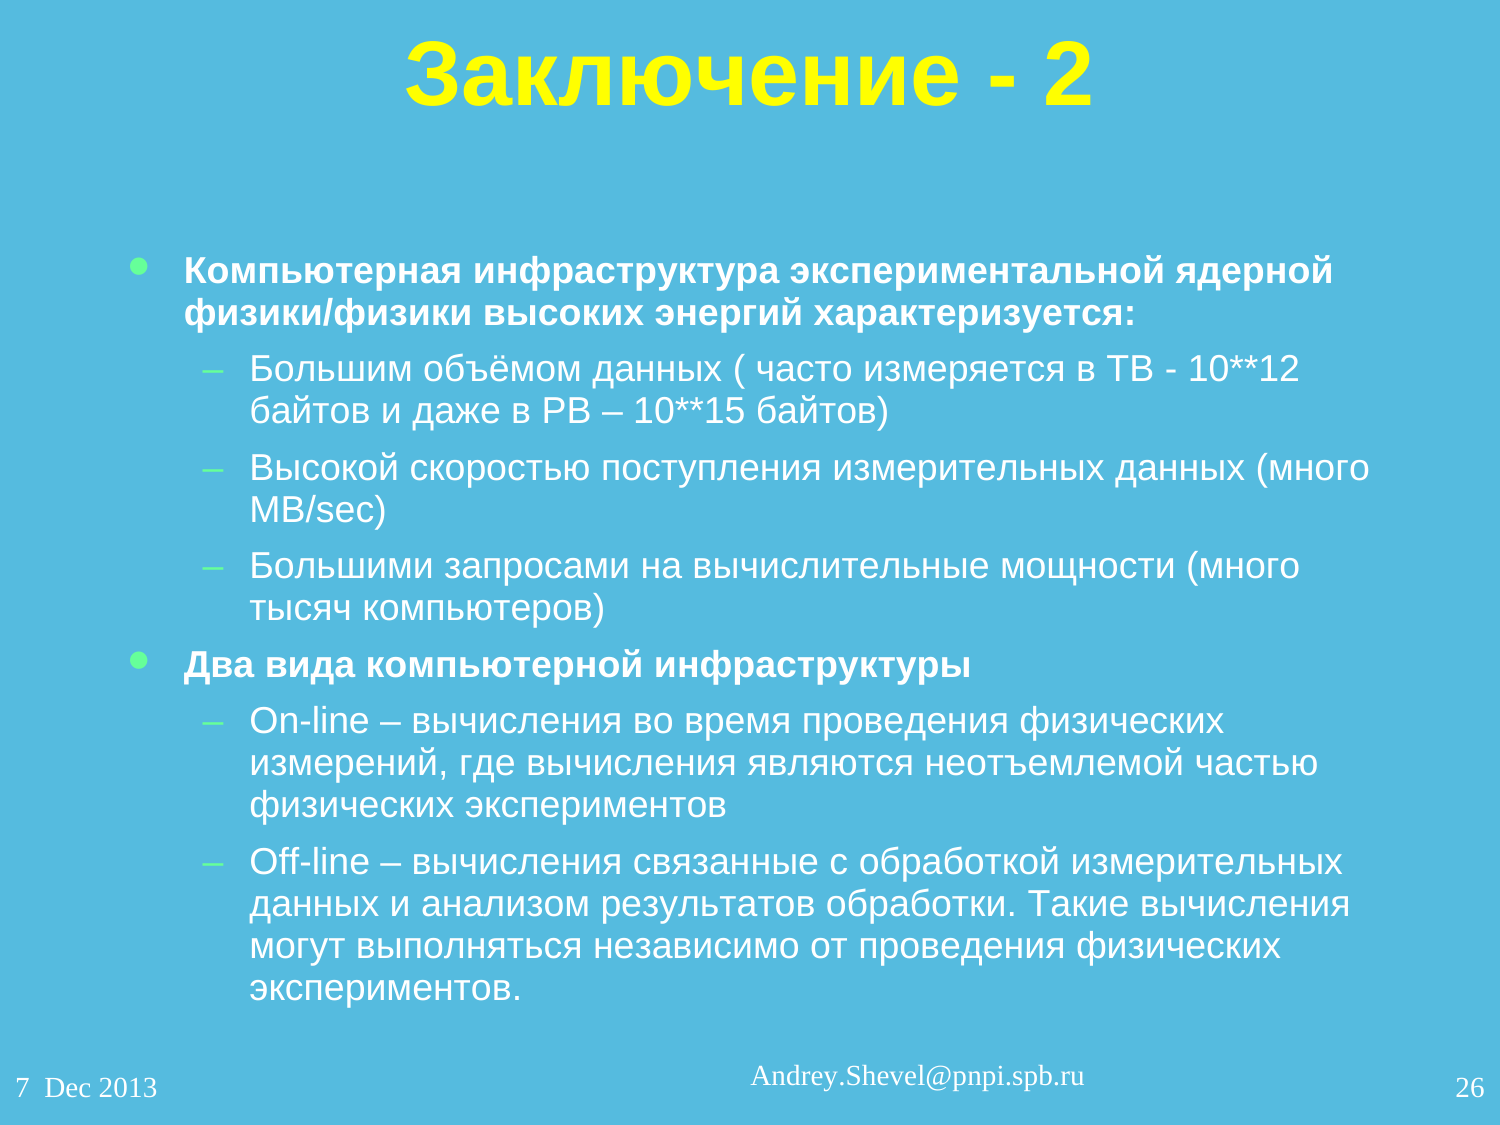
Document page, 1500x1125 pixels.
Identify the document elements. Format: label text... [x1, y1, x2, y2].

title Заключение - 2 [112, 14, 1388, 133]
list Компьютерная инфраструктура экспериментальной ядерной физики/физики высоких энергий характеризуется: Большим объёмом данных ( часто измеряется в TB - 10**12 байтов и даже в PB – 10**15 байтов) Высокой скоростью поступления измерительных данных (много MB/sec) Большими запросами на вычислительные мощности (много тысяч компьютеров) Два вида компьютерной инфраструктуры On-line – вычисления во время проведения физических измерений, где вычисления являются неотъемлемой частью физических экспериментов Off-line – вычисления связанные с обработкой измерительных данных и анализом результатов обработки. Такие вычисления могут выполняться независимо от проведения физических экспериментов. [112, 241, 1388, 985]
